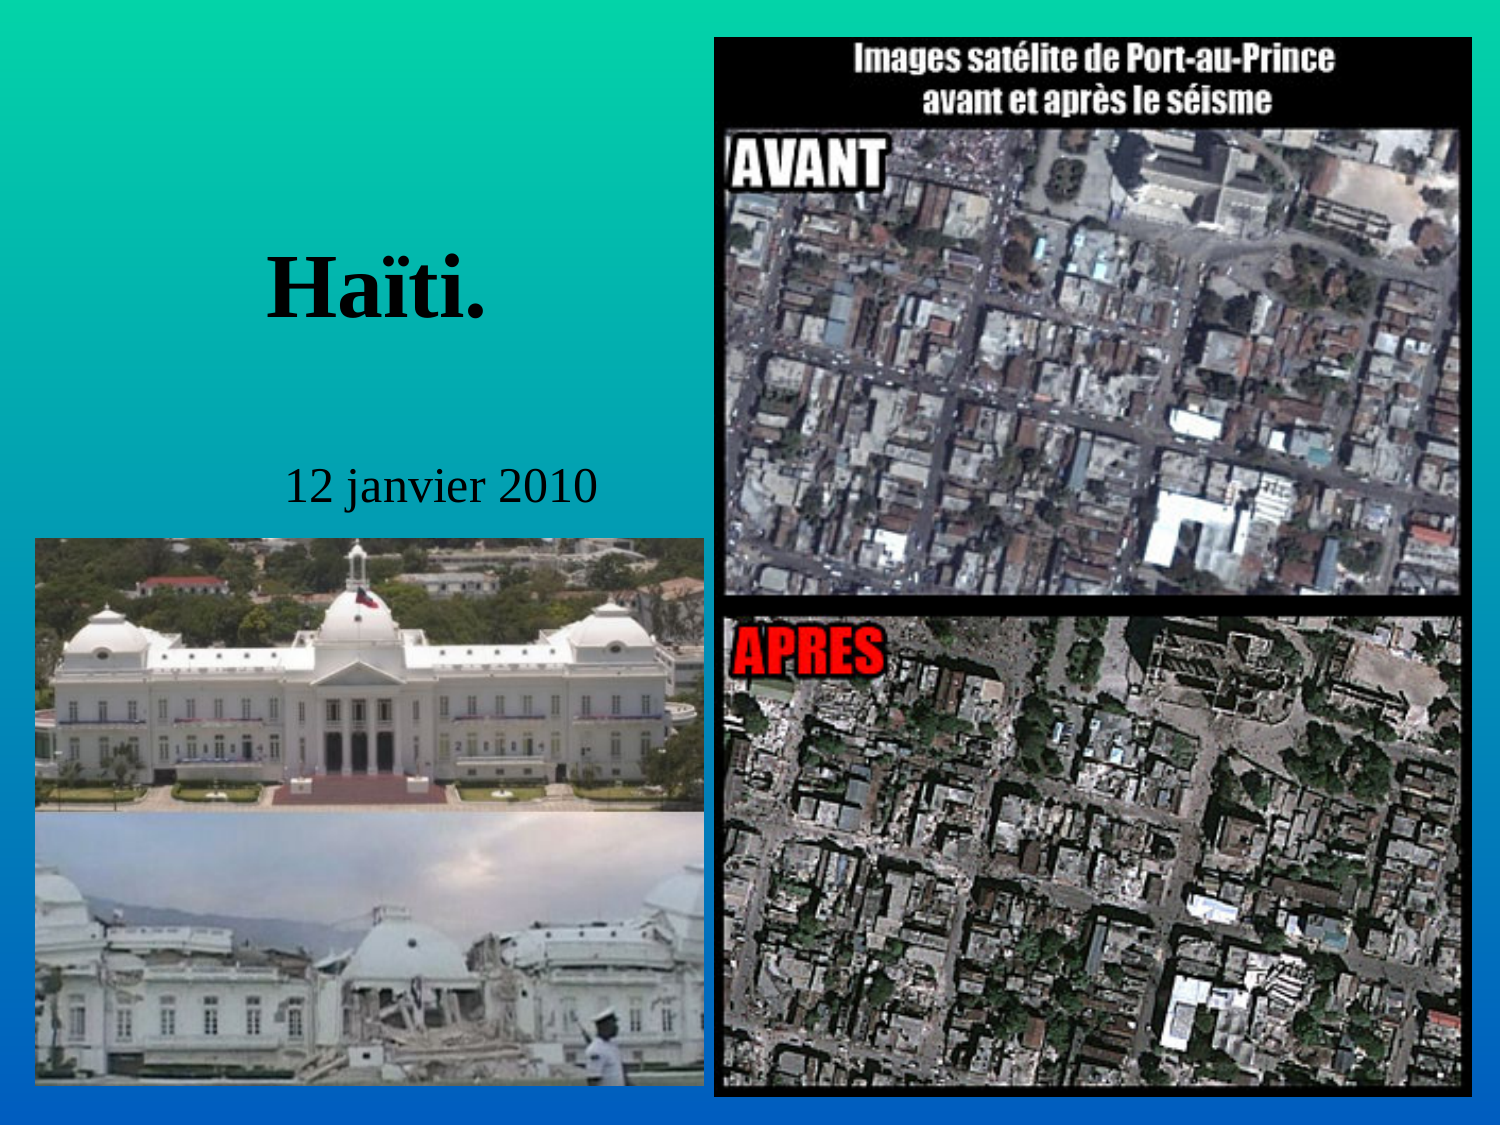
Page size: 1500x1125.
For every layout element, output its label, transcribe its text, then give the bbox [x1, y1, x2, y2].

picture [0, 37, 1500, 1097]
text_box 12 janvier 2010 [269, 445, 633, 521]
text_box Haïti. [187, 187, 568, 376]
